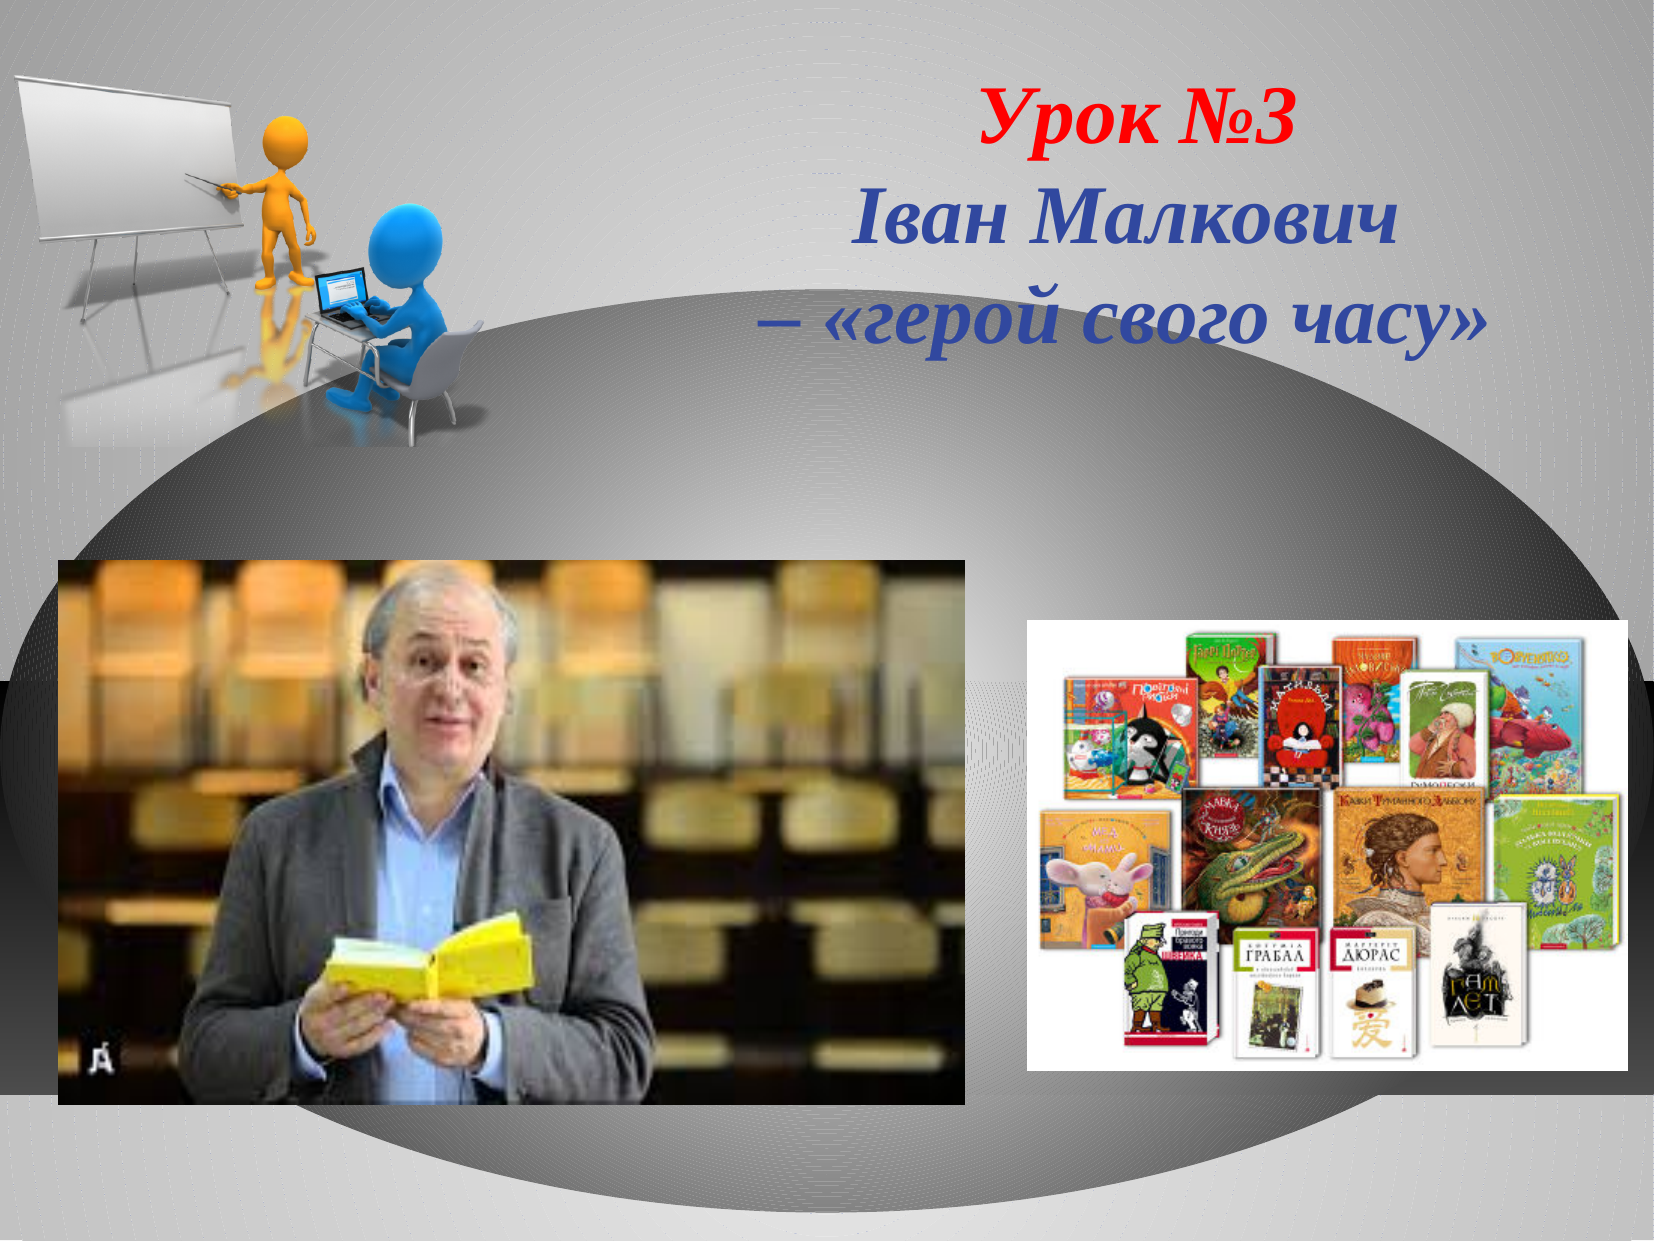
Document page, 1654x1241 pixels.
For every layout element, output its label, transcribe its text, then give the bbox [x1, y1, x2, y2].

picture [1027, 620, 1628, 1071]
picture [58, 560, 965, 1105]
picture [11, 68, 492, 447]
text_box Урок №3 Іван Малкович – «герой свого часу» [612, 53, 1654, 372]
